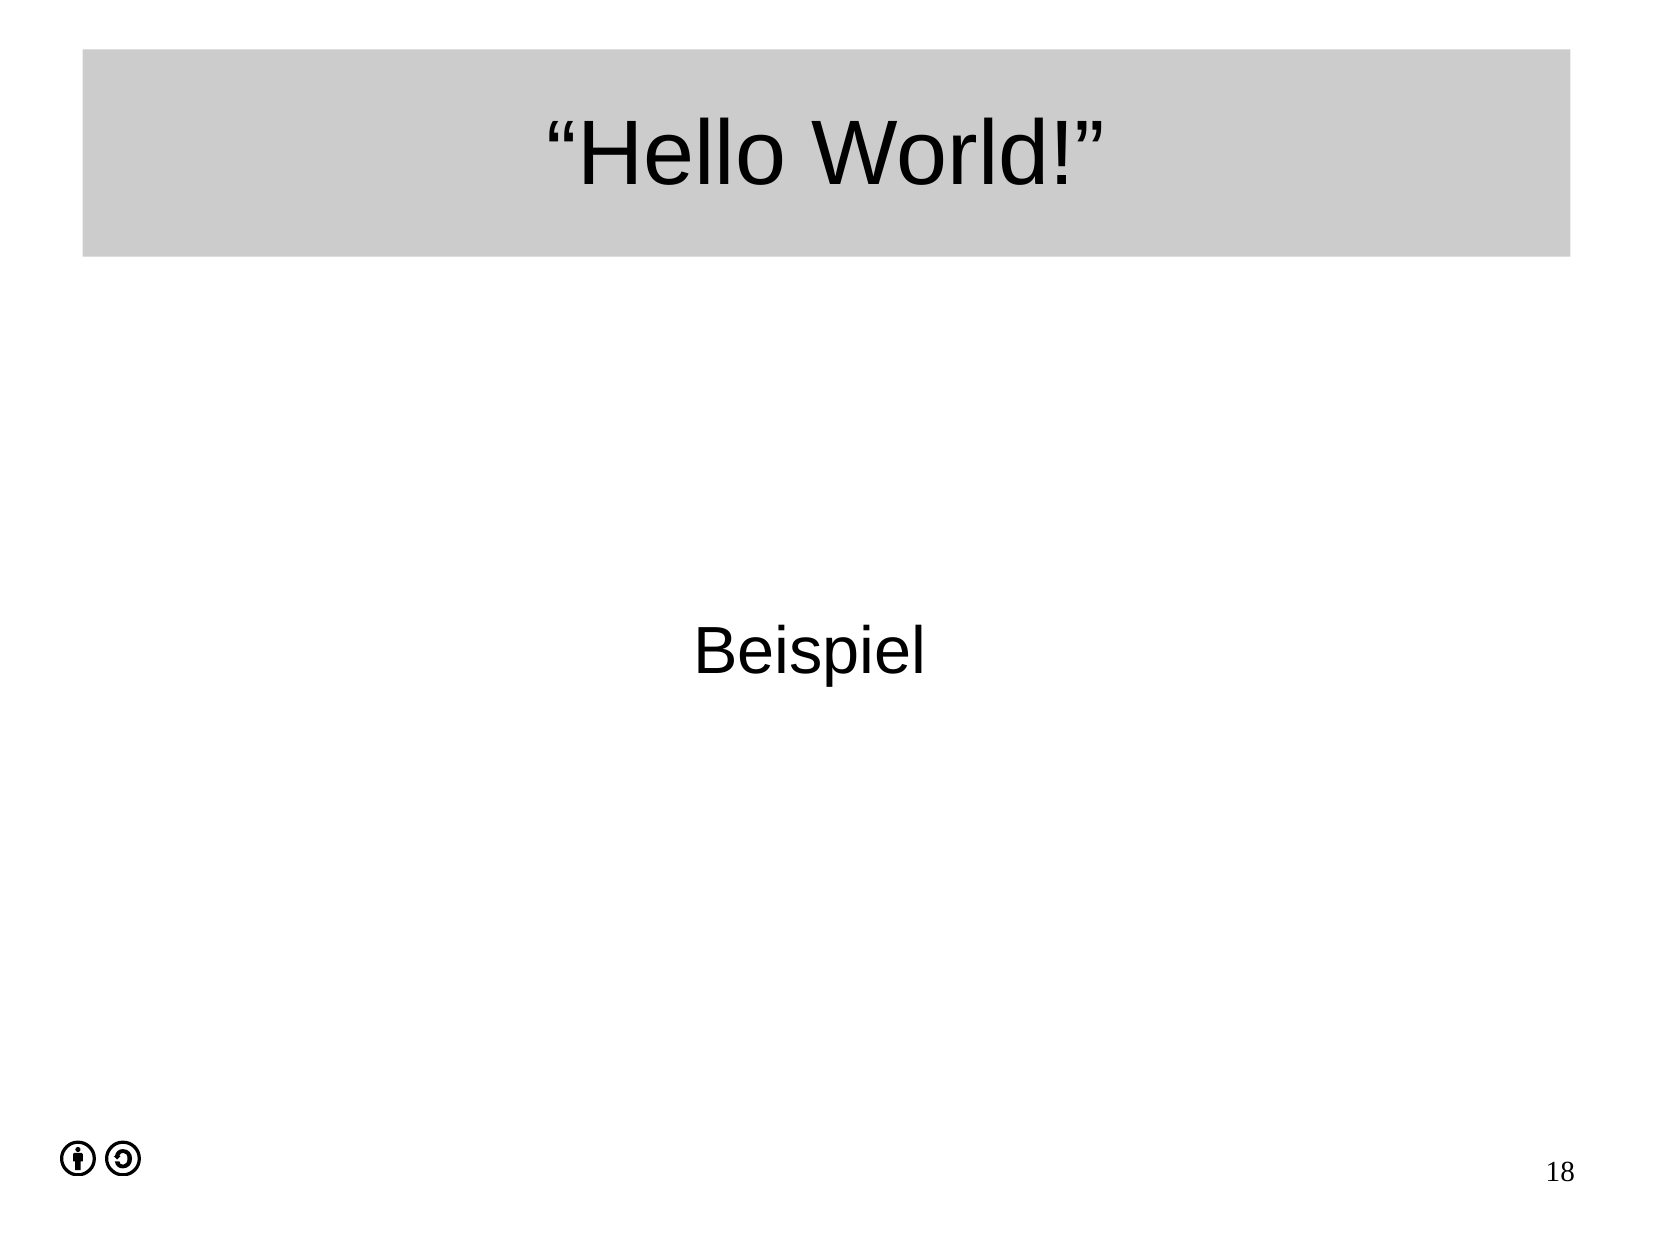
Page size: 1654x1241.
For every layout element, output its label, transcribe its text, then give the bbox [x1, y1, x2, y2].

subtitle Beispiel [82, 290, 1538, 1010]
title “Hello World!” [82, 49, 1571, 257]
